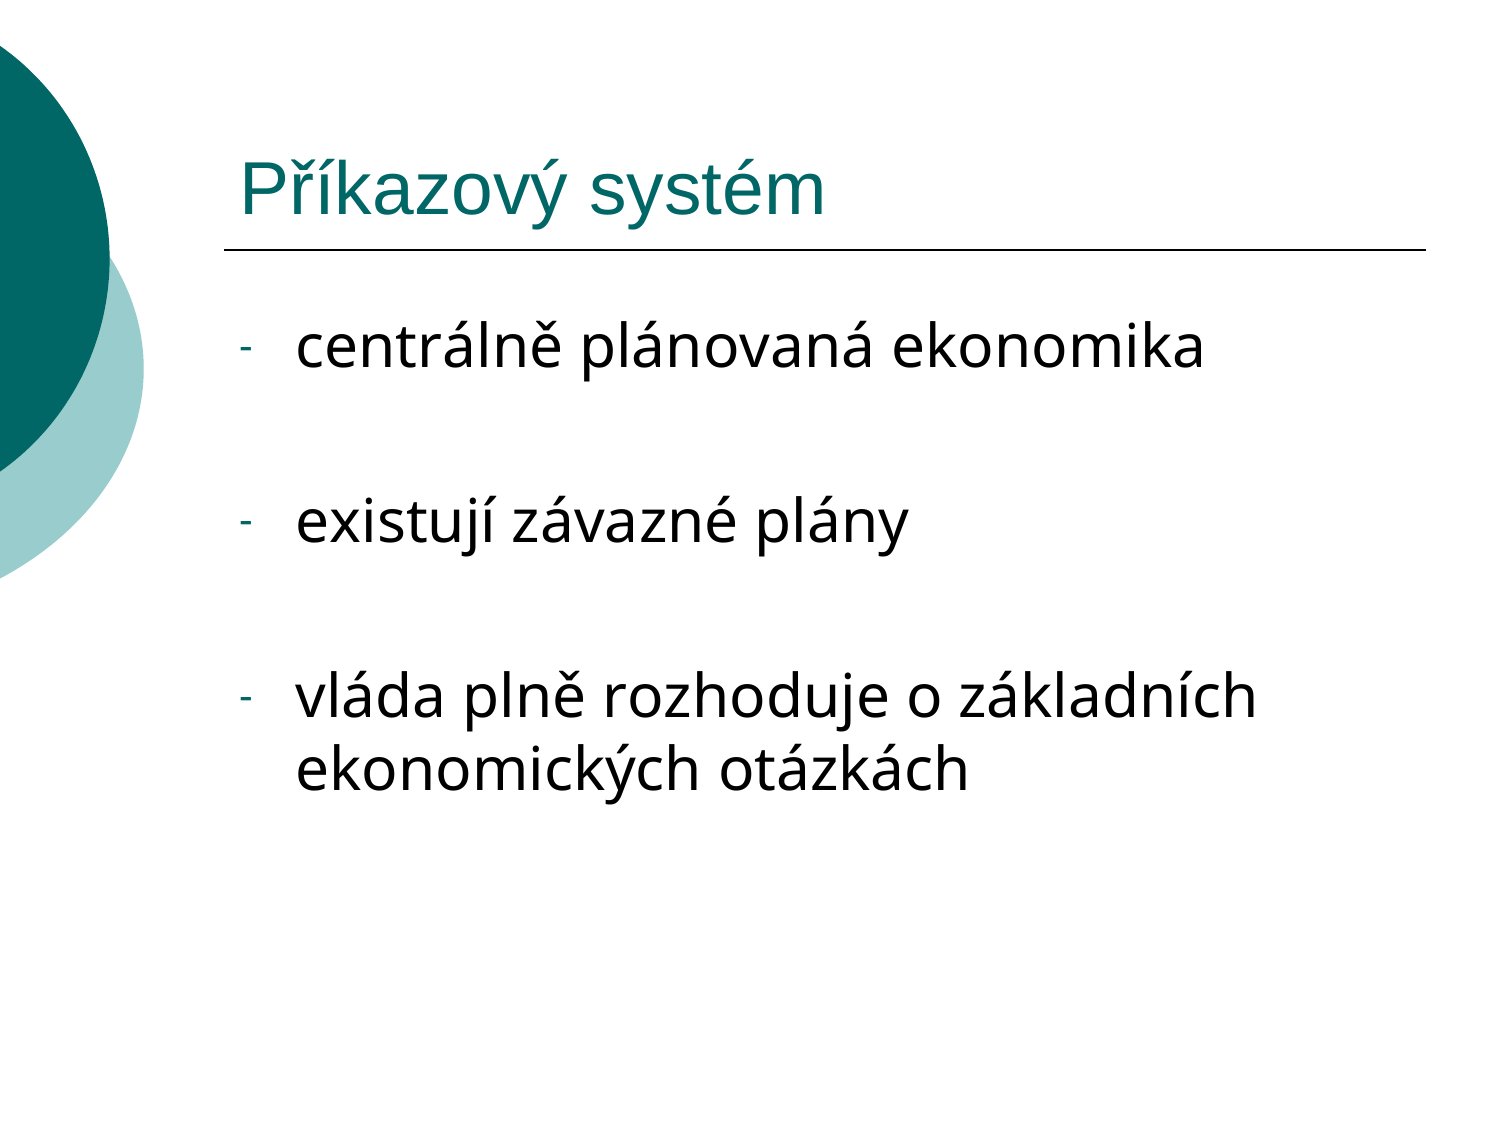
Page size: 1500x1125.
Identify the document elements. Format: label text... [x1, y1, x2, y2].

title Příkazový systém [224, 49, 1425, 237]
list centrálně plánovaná ekonomika existují závazné plány vláda plně rozhoduje o základních ekonomických otázkách [224, 299, 1425, 975]
